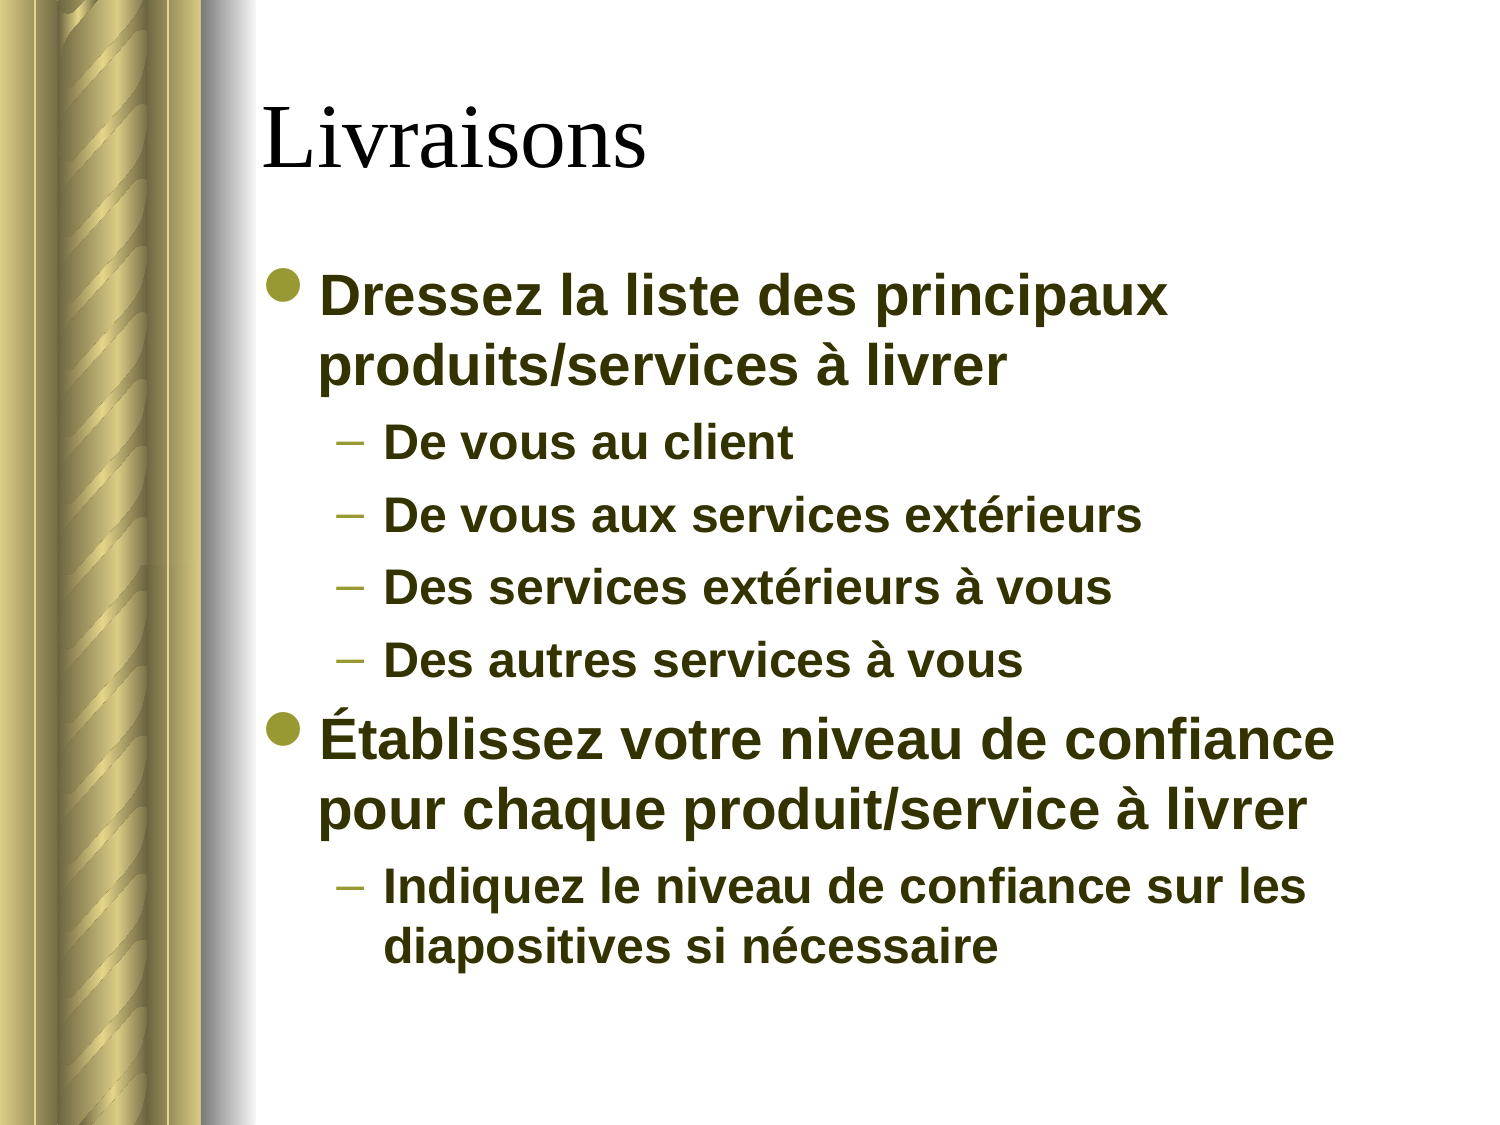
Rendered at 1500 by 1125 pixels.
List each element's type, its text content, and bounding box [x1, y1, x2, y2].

title Livraisons [246, 37, 1476, 225]
list Dressez la liste des principaux produits/services à livrer De vous au client De vous aux services extérieurs Des services extérieurs à vous Des autres services à vous Établissez votre niveau de confiance pour chaque produit/service à livrer Indiquez le niveau de confiance sur les diapositives si nécessaire [246, 249, 1476, 1024]
